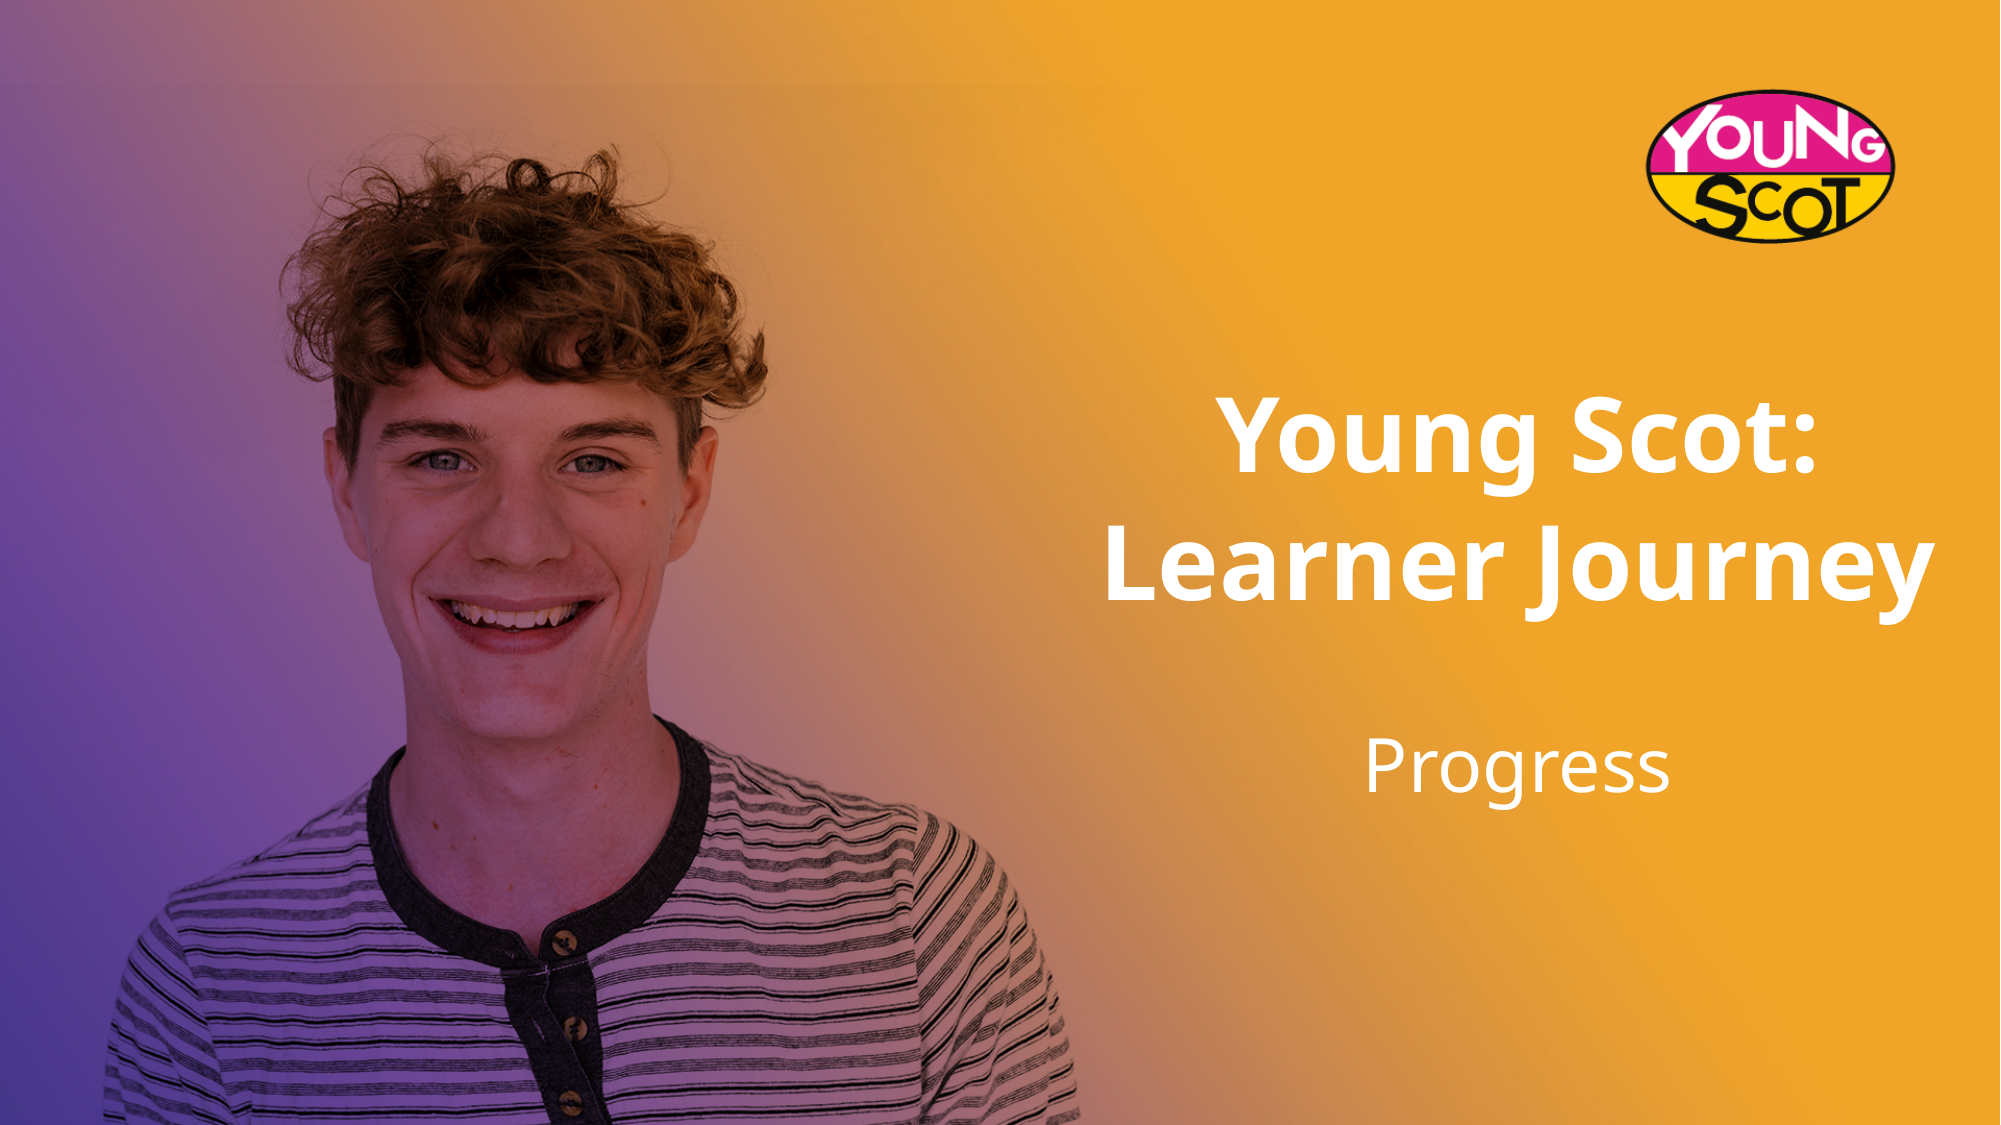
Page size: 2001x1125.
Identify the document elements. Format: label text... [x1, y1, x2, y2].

subtitle Progress [1029, 711, 2000, 983]
title Young Scot: Learner Journey [999, 242, 2000, 634]
